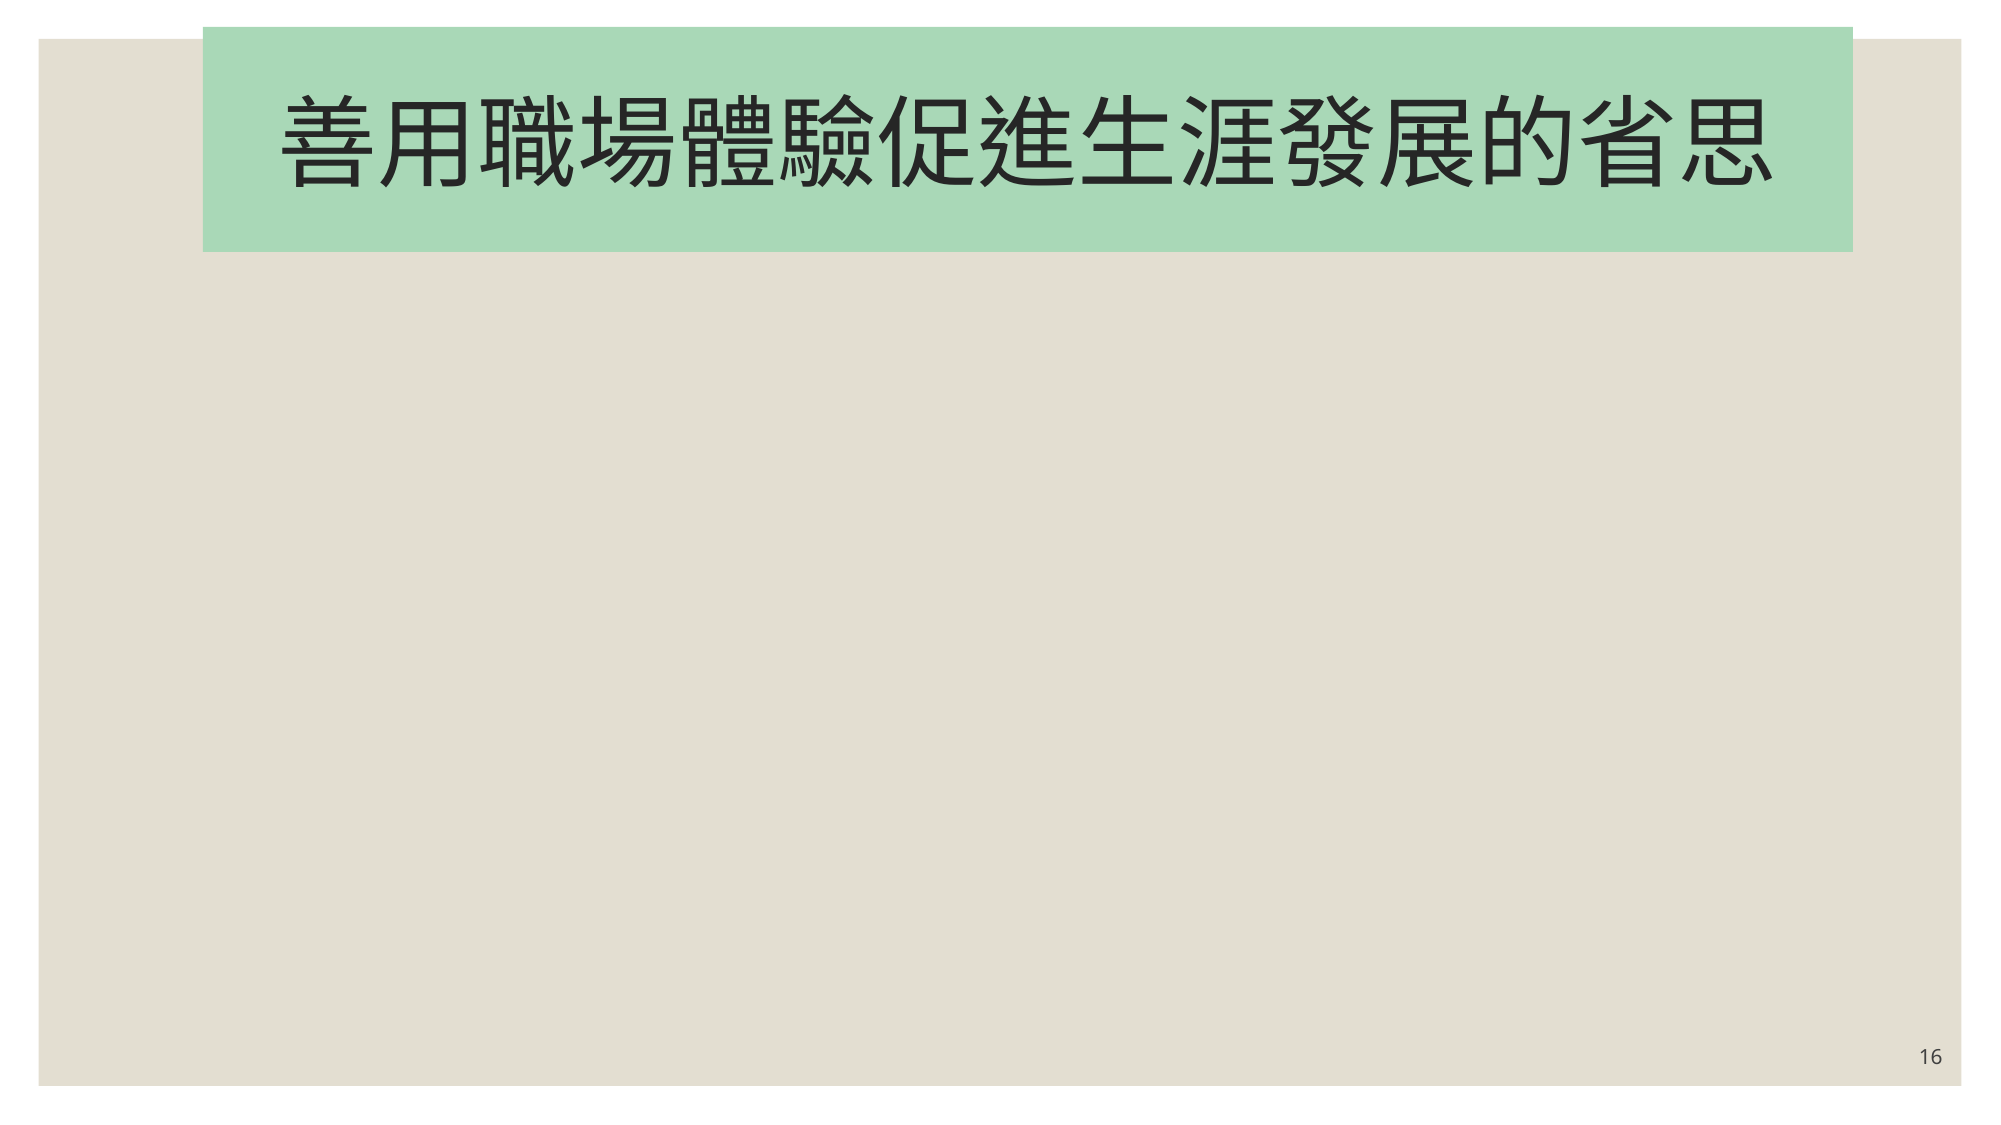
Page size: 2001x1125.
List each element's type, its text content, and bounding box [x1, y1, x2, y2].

title 善用職場體驗促進生涯發展的省思 [202, 26, 1853, 252]
slide_number <編號> [1717, 1034, 1958, 1080]
